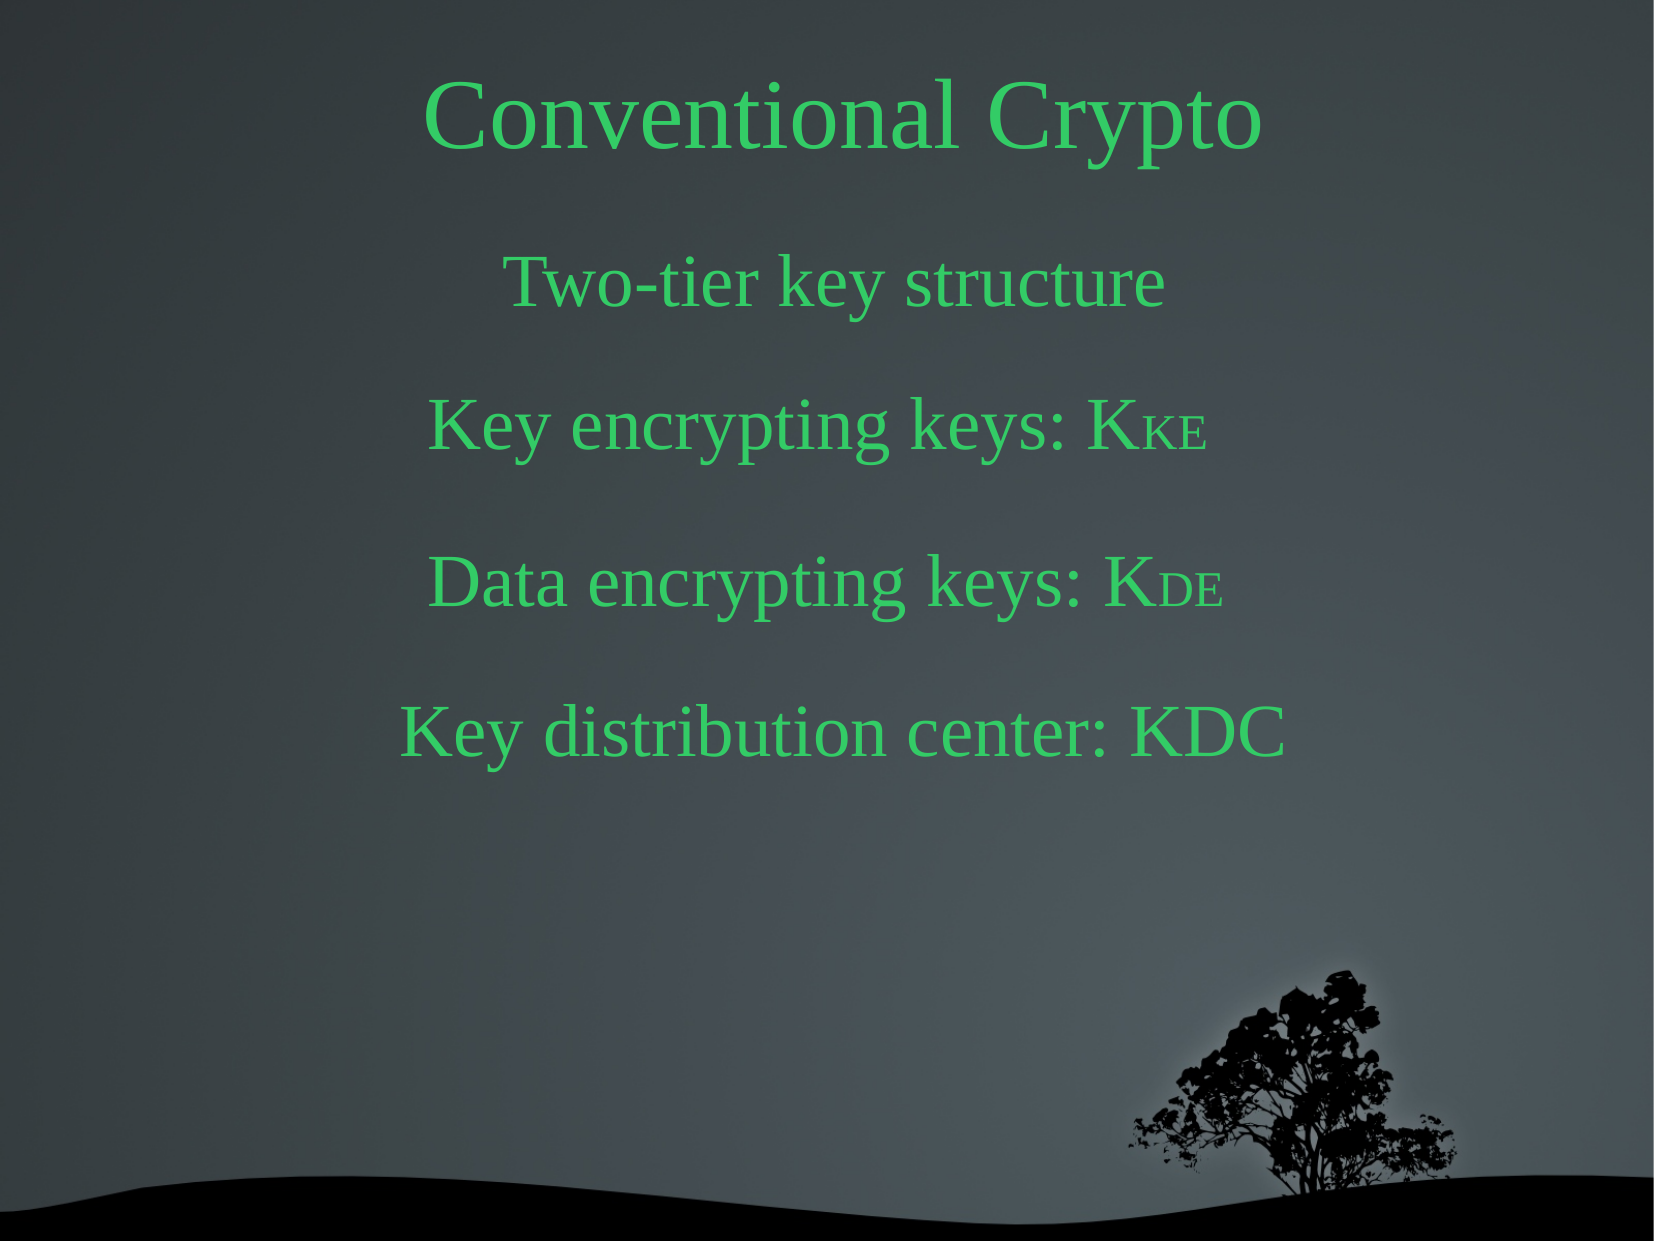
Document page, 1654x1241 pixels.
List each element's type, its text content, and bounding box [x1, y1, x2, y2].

text_box Key distribution center: KDC [384, 681, 1301, 788]
text_box Two-tier key structure [487, 231, 1175, 338]
picture [0, 0, 1654, 1241]
text_box Key encrypting keys: KKE [412, 375, 1217, 481]
text_box Conventional Crypto [408, 51, 1276, 188]
text_box Data encrypting keys: KDE [412, 531, 1237, 638]
